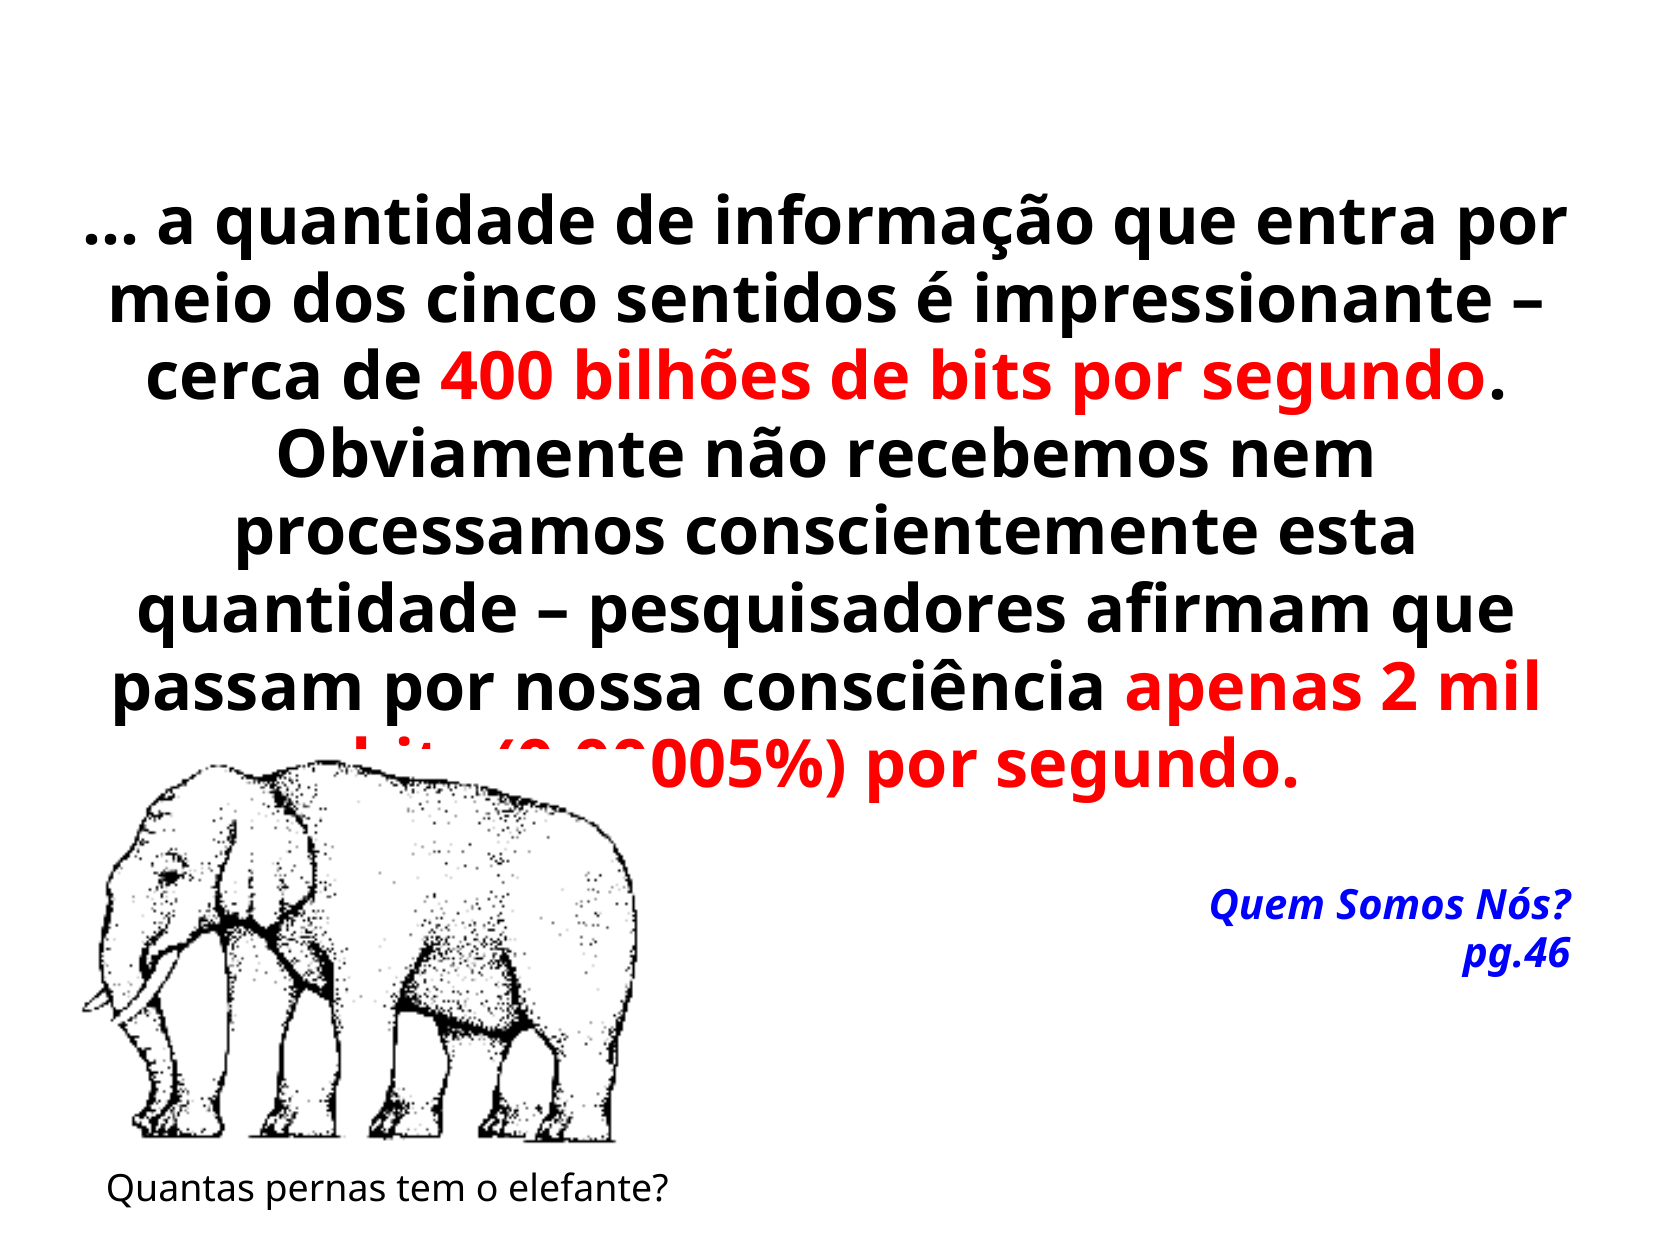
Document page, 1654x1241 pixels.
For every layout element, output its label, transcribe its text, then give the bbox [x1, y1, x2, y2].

picture [76, 749, 652, 1167]
text_box … a quantidade de informação que entra por meio dos cinco sentidos é impressionante – cerca de 400 bilhões de bits por segundo. Obviamente não recebemos nem processamos conscientemente esta quantidade – pesquisadores afirmam que passam por nossa consciência apenas 2 mil bits (0,00005%) por segundo. Quem Somos Nós? pg.46 [82, 49, 1571, 1109]
text_box Quantas pernas tem o elefante? [91, 1157, 655, 1216]
